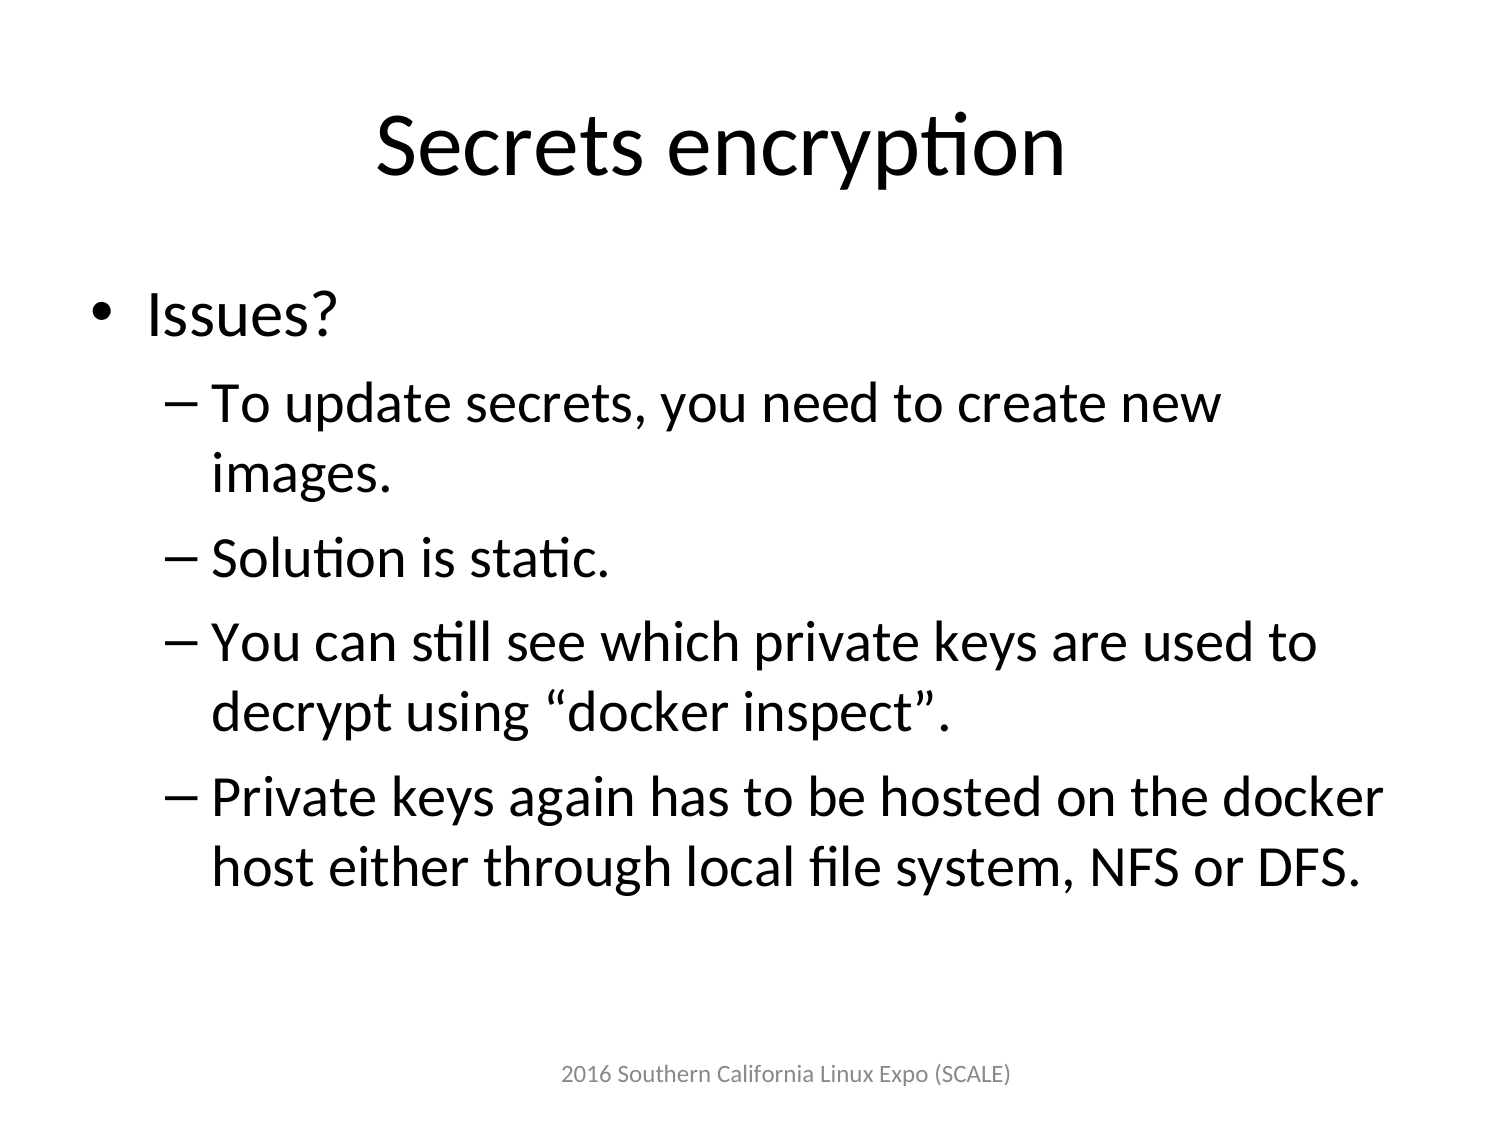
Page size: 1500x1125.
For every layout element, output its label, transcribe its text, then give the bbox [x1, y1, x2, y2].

title Secrets encryption [75, 45, 1426, 233]
text_box 2016 Southern California Linux Expo (SCALE) [512, 1042, 1067, 1103]
list Issues? To update secrets, you need to create new images. Solution is static. You can still see which private keys are used to decrypt using “docker inspect”. Private keys again has to be hosted on the docker host either through local file system, NFS or DFS. [75, 262, 1426, 1005]
